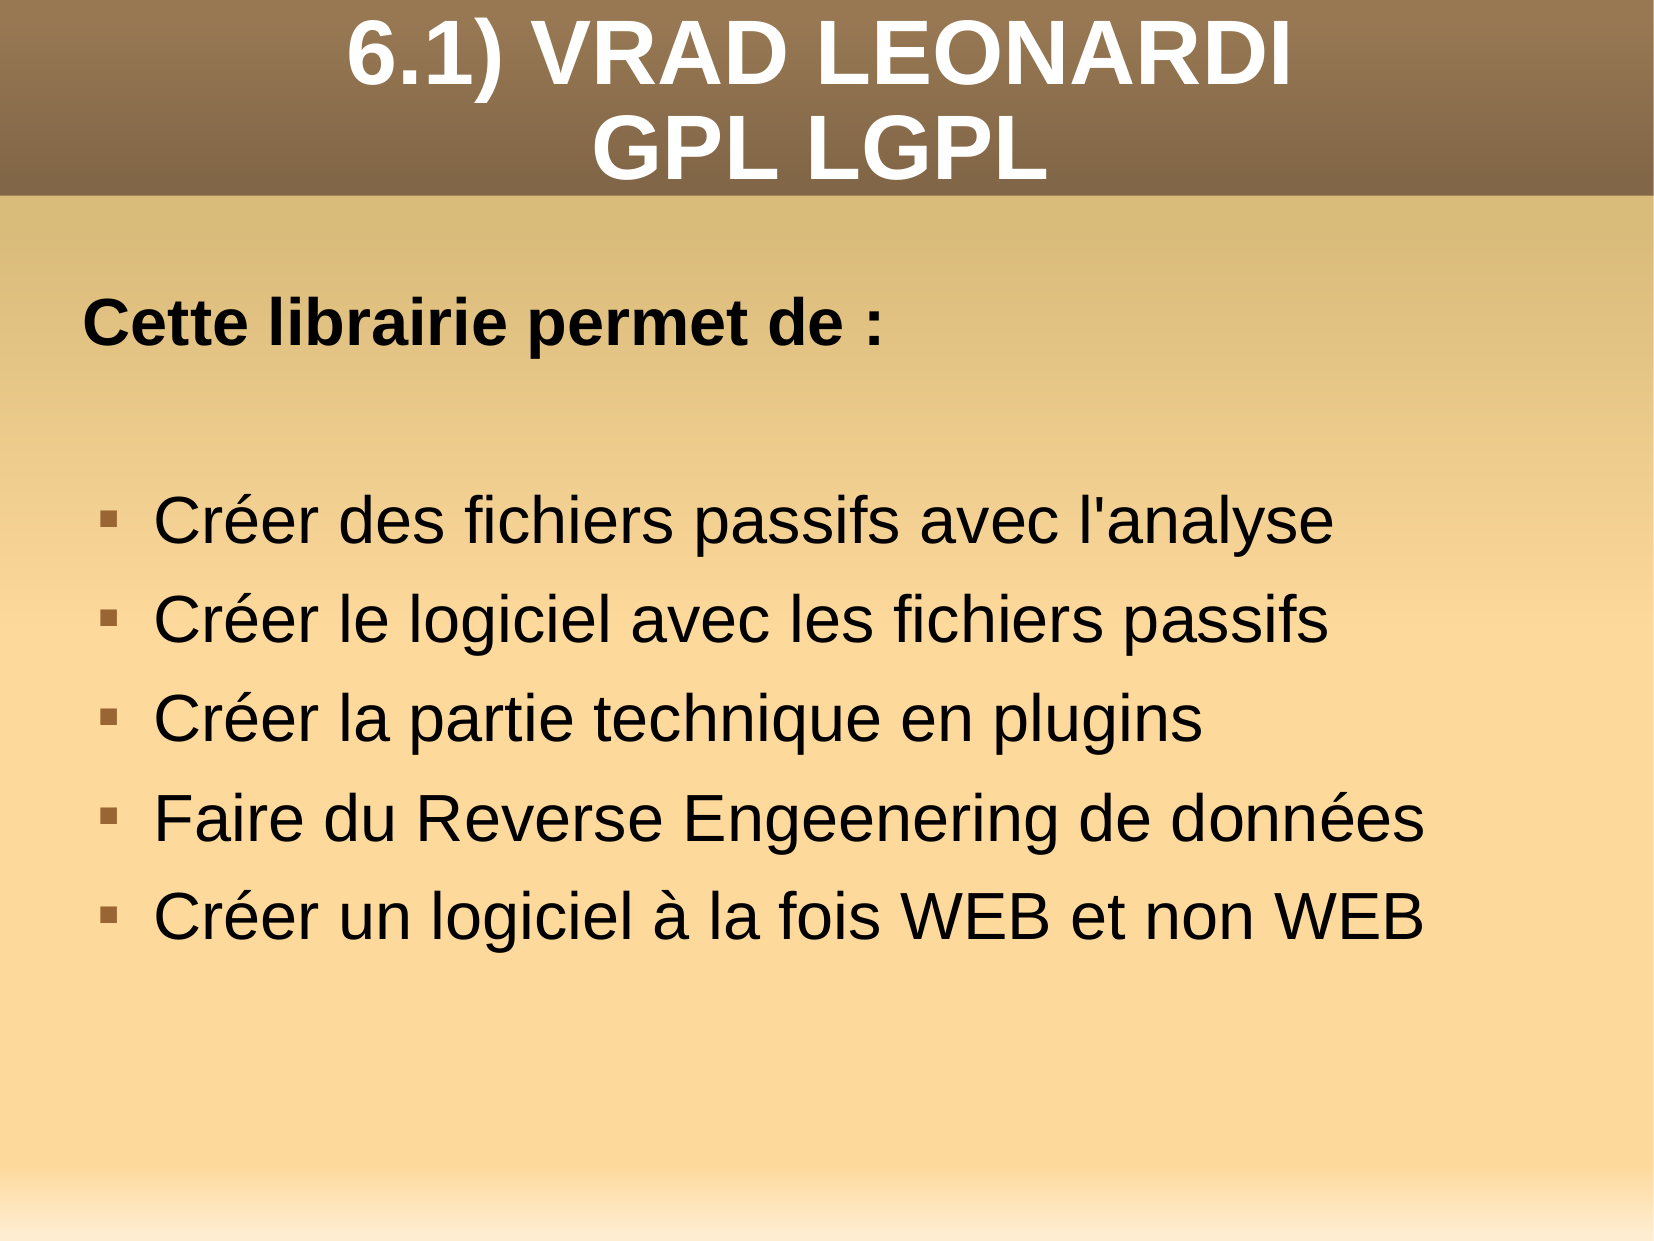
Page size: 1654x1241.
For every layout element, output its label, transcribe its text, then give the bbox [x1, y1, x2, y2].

title 6.1) VRAD LEONARDI GPL LGPL [76, 4, 1565, 203]
list Cette librairie permet de : Créer des fichiers passifs avec l'analyse Créer le logiciel avec les fichiers passifs Créer la partie technique en plugins Faire du Reverse Engeenering de données Créer un logiciel à la fois WEB et non WEB [82, 290, 1571, 1094]
picture [0, 0, 1654, 1241]
